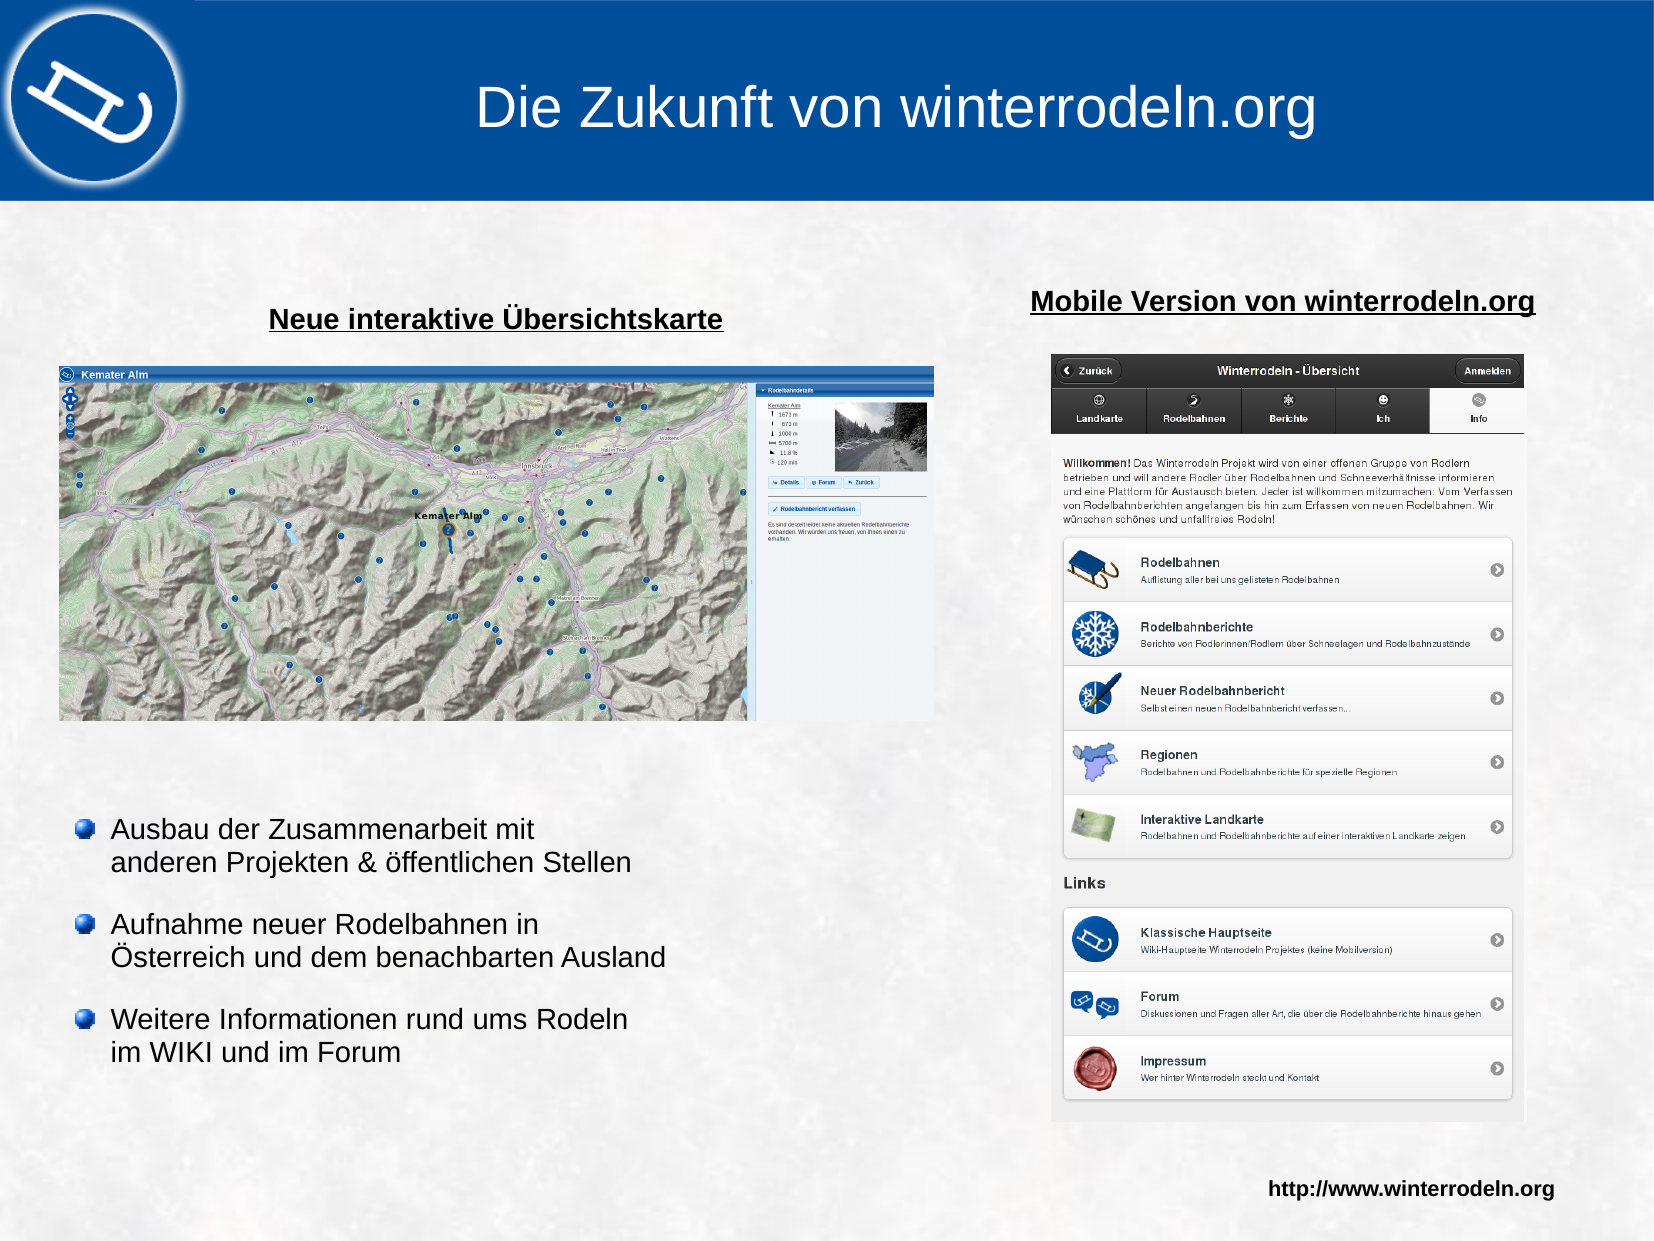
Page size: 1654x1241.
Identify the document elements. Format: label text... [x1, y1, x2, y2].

title Die Zukunft von winterrodeln.org [224, 49, 1571, 166]
text_box Neue interaktive Übersichtskarte [59, 295, 934, 348]
picture [0, 0, 195, 200]
text_box http://www.winterrodeln.org [1253, 1169, 1572, 1213]
text_box Ausbau der Zusammenarbeit mit anderen Projekten & öffentlichen Stellen Aufnahme neuer Rodelbahnen in Österreich und dem benachbarten Ausland Weitere Informationen rund ums Rodeln im WIKI und im Forum [59, 771, 686, 1104]
text_box [0, 0, 1654, 201]
text_box Mobile Version von winterrodeln.org [1015, 277, 1571, 331]
picture [0, 201, 1654, 1241]
